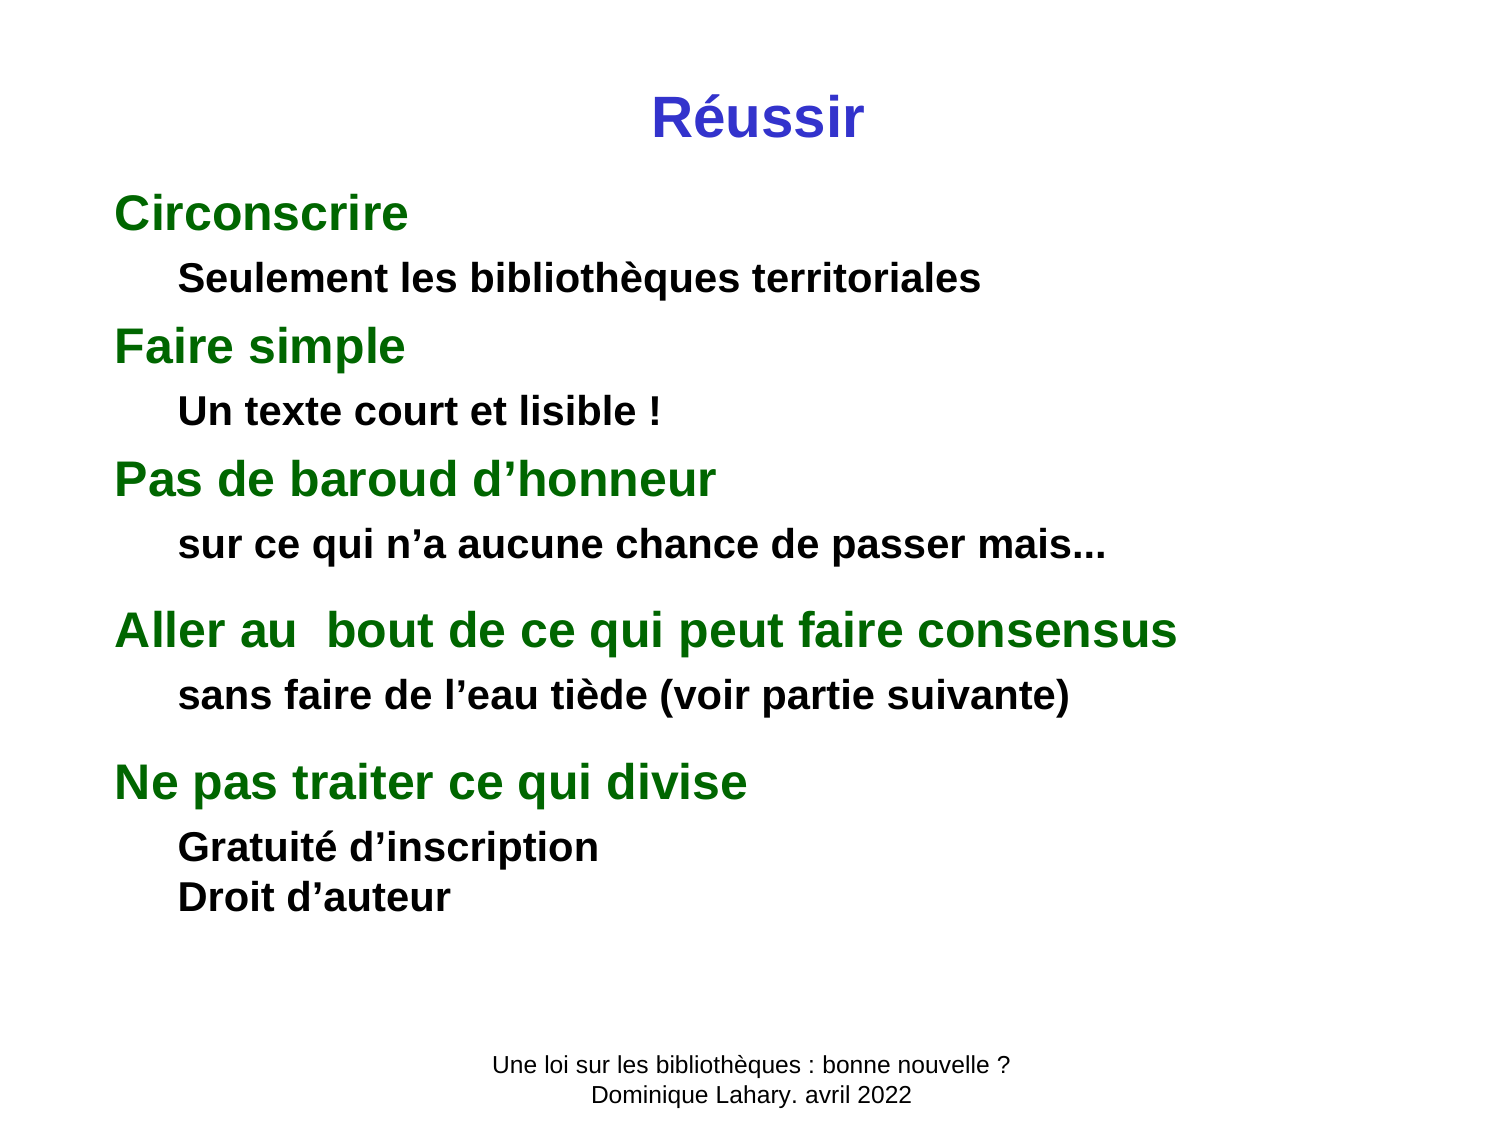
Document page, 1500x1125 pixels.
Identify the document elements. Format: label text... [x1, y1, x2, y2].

text_box Circonscrire Seulement les bibliothèques territoriales Faire simple Un texte court et lisible ! Pas de baroud d’honneur sur ce qui n’a aucune chance de passer mais... Aller au bout de ce qui peut faire consensus sans faire de l’eau tiède (voir partie suivante) Ne pas traiter ce qui divise Gratuité d’inscription Droit d’auteur [100, 172, 1400, 928]
title Réussir [64, 54, 1453, 173]
text_box Une loi sur les bibliothèques : bonne nouvelle ? Dominique Lahary. avril 2022 [52, 1041, 1453, 1117]
